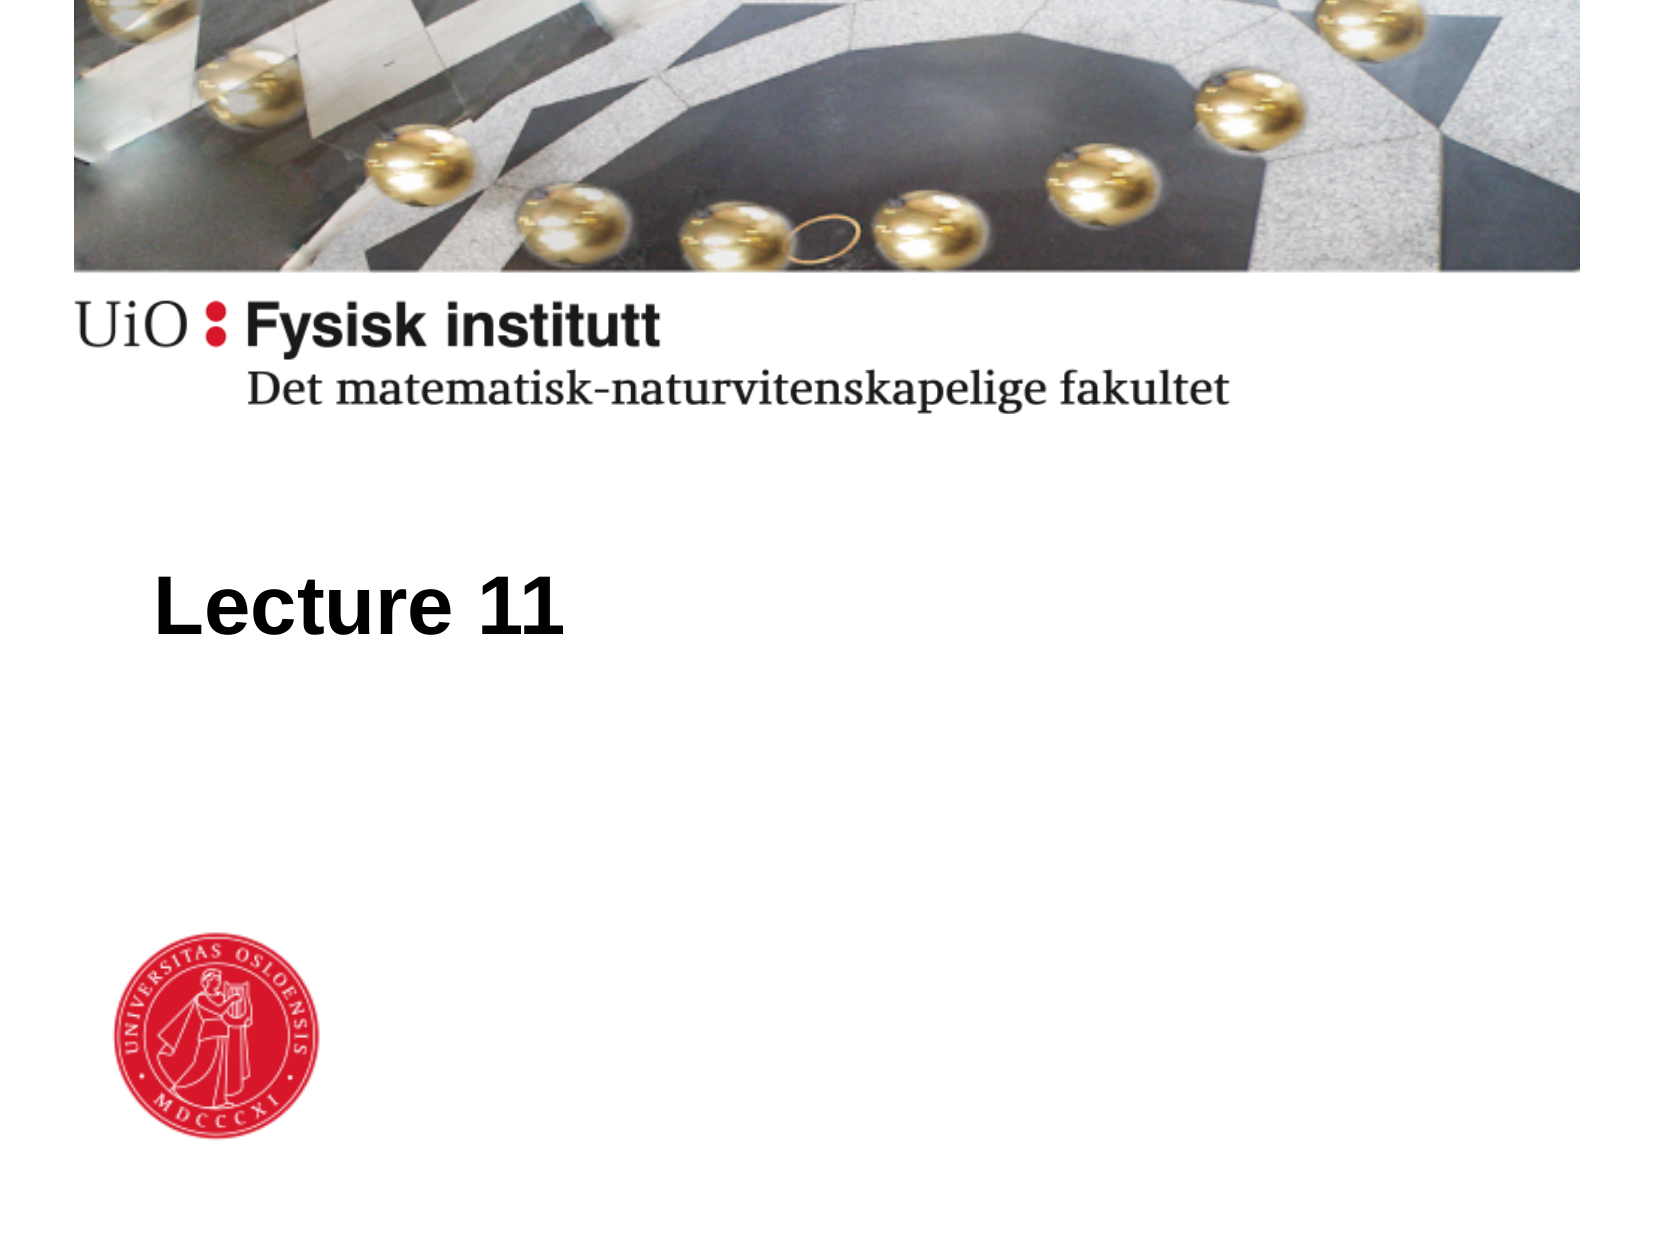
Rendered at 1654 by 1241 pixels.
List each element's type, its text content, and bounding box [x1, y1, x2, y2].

picture [72, 292, 1238, 420]
subtitle Lecture 11 [153, 512, 1418, 699]
picture [109, 927, 326, 1147]
picture [74, 0, 1580, 280]
